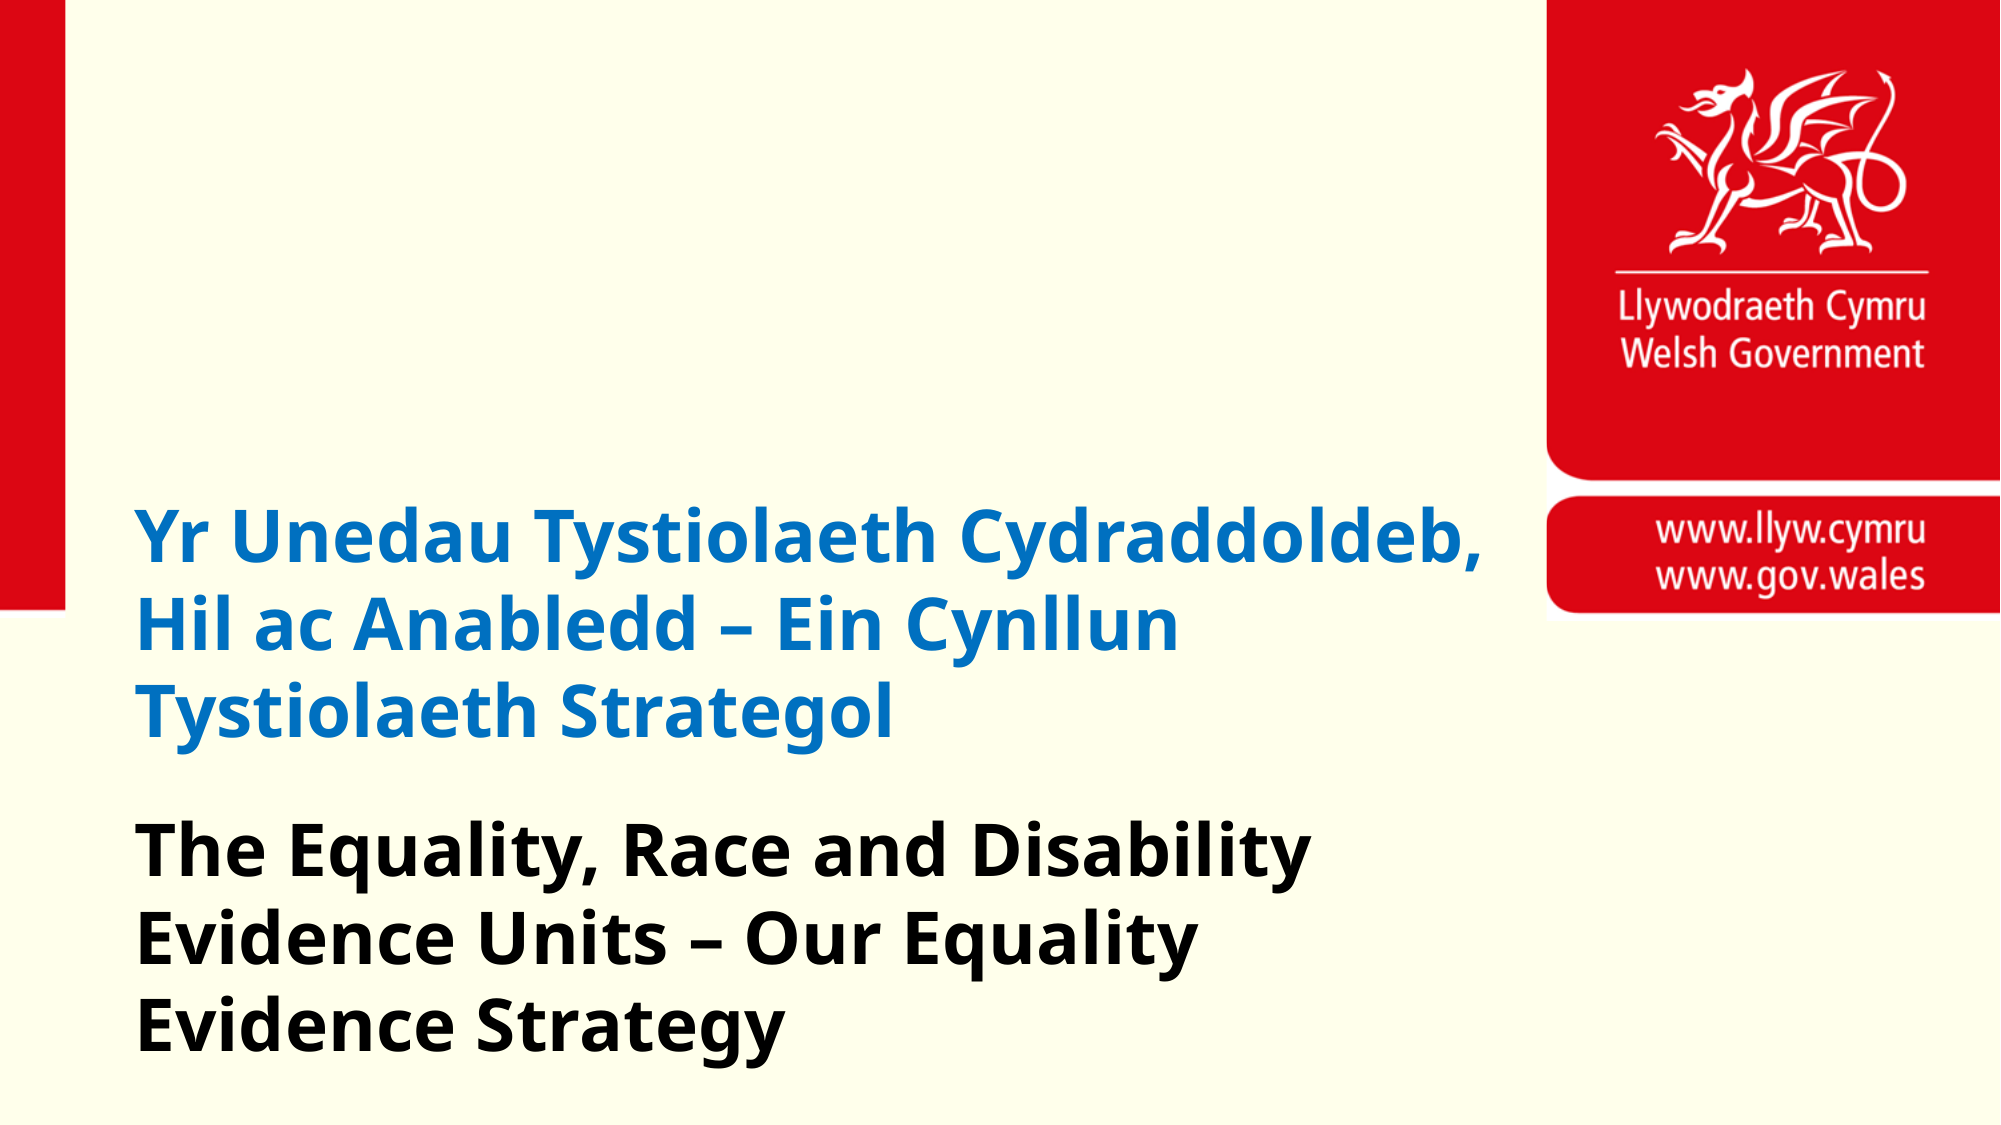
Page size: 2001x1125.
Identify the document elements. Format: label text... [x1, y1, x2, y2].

text_box The Equality, Race and Disability Evidence Units – Our Equality Evidence Strategy [119, 796, 1495, 1077]
picture [1546, 0, 2000, 621]
picture [0, 0, 66, 618]
text_box Yr Unedau Tystiolaeth Cydraddoldeb, Hil ac Anabledd – Ein Cynllun Tystiolaeth Strategol [119, 482, 1573, 763]
